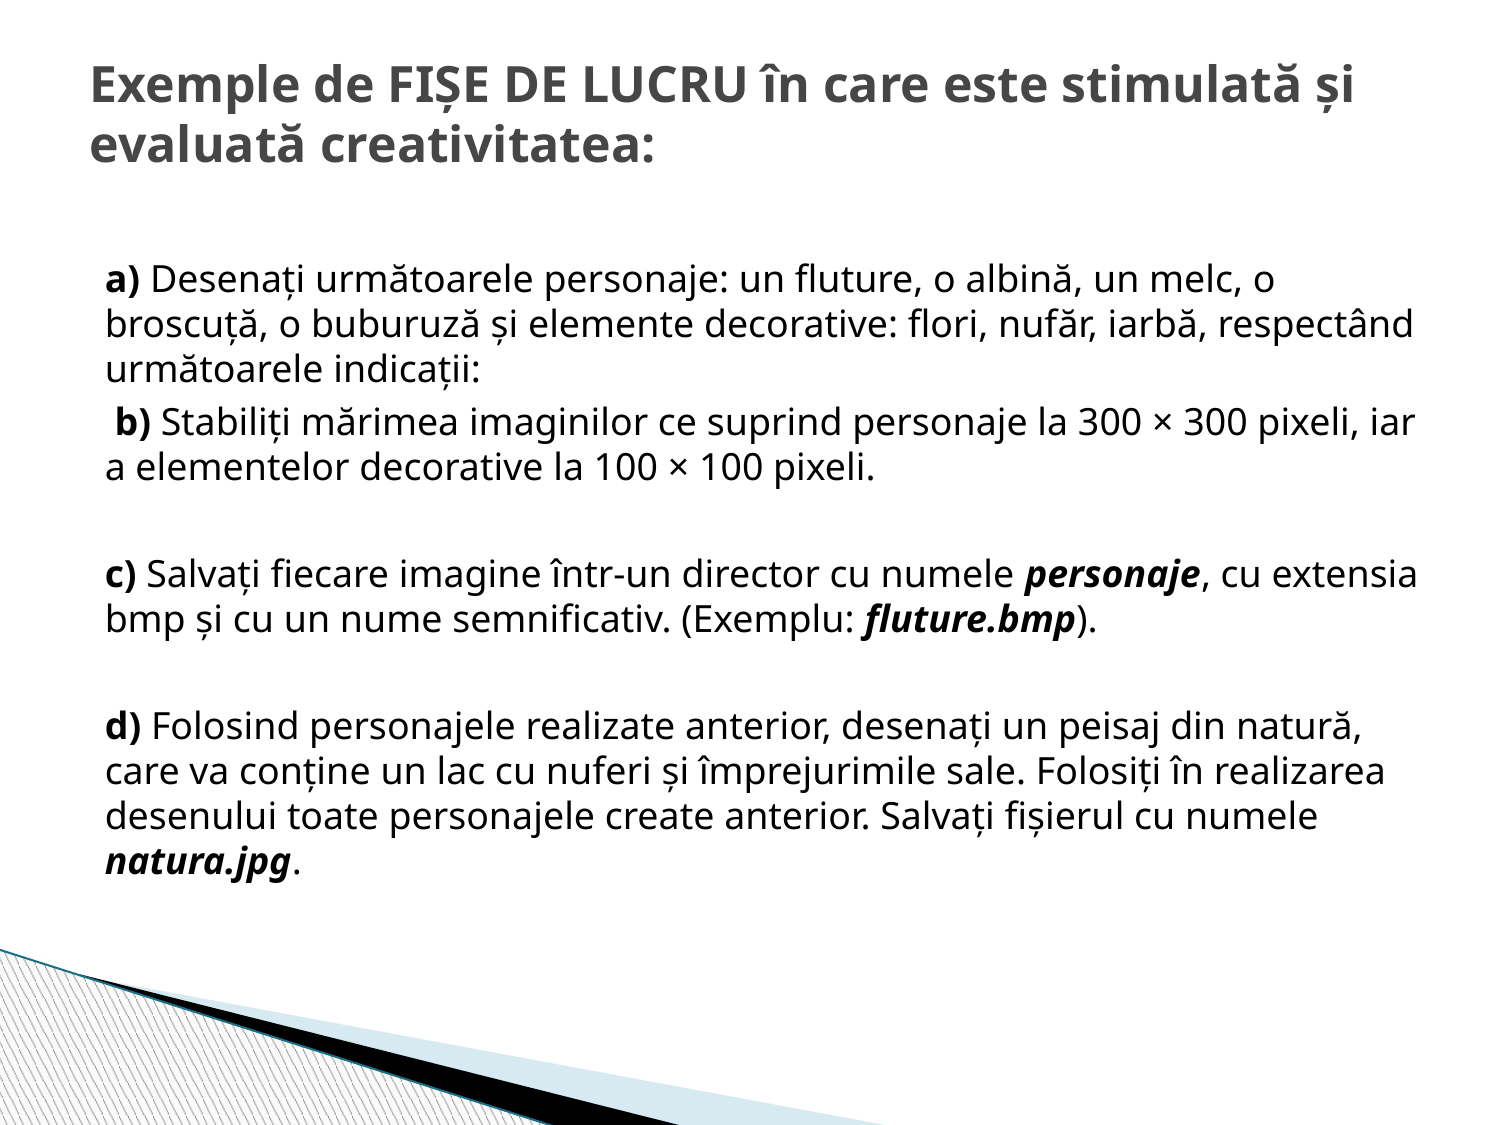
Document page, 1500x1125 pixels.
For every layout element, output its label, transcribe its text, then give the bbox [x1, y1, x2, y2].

picture [0, 952, 543, 1125]
title Exemple de FIȘE DE LUCRU în care este stimulată și evaluată creativitatea: [75, 45, 1425, 233]
list a) Desenați următoarele personaje: un fluture, o albină, un melc, o broscuță, o buburuză și elemente decorative: flori, nufăr, iarbă, respectând următoarele indicații: b) Stabiliți mărimea imaginilor ce suprind personaje la 300 × 300 pixeli, iar a elementelor decorative la 100 × 100 pixeli. c) Salvați fiecare imagine într-un director cu numele personaje, cu extensia bmp și cu un nume semnificativ. (Exemplu: fluture.bmp). d) Folosind personajele realizate anterior, desenați un peisaj din natură, care va conține un lac cu nuferi și împrejurimile sale. Folosiți în realizarea desenului toate personajele create anterior. Salvați fișierul cu numele natura.jpg. [90, 247, 1440, 991]
